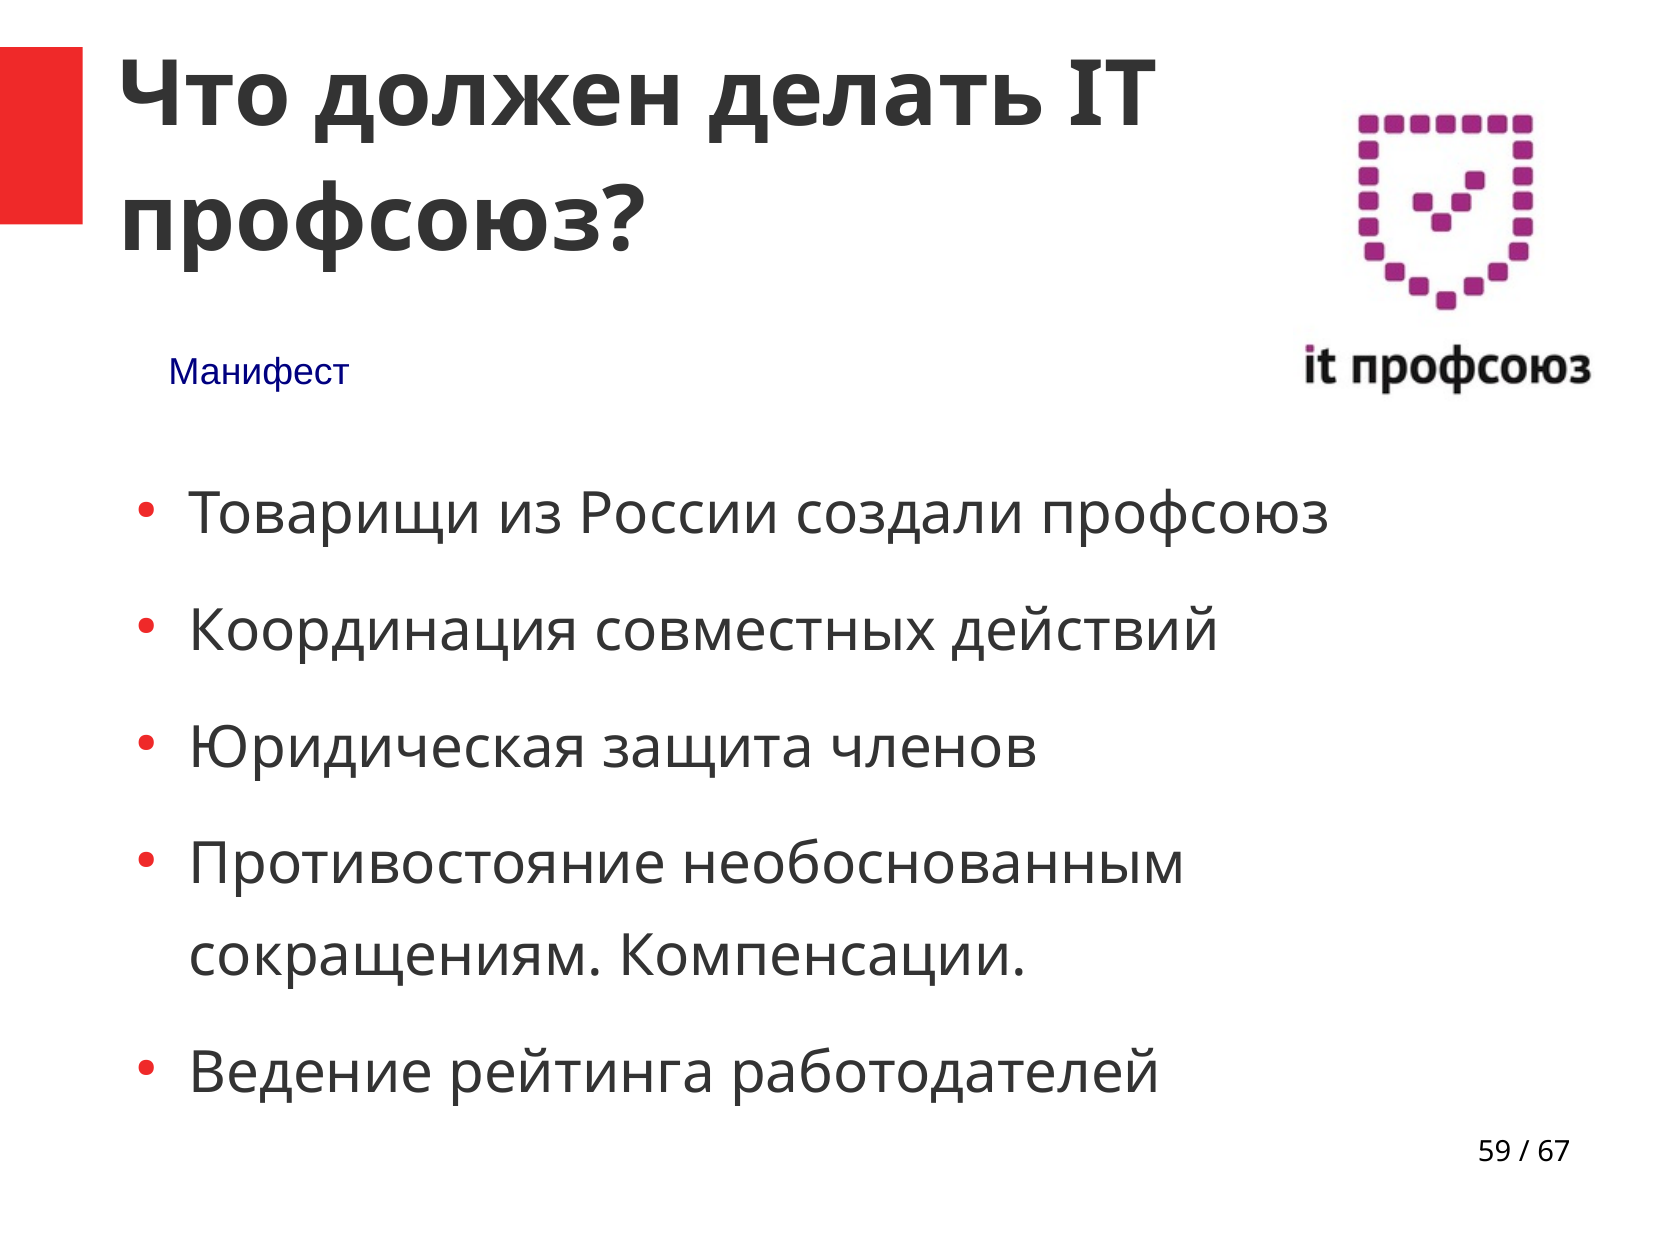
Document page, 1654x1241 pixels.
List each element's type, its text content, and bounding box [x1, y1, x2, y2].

title Что должен делать IT профсоюз? [118, 45, 1571, 260]
picture [1293, 100, 1607, 414]
text_box Манифест [153, 342, 561, 414]
list Товарищи из России создали профсоюз Координация совместных действий Юридическая защита членов Противостояние необоснованным сокращениям. Компенсации. Ведение рейтинга работодателей [118, 354, 1536, 1074]
